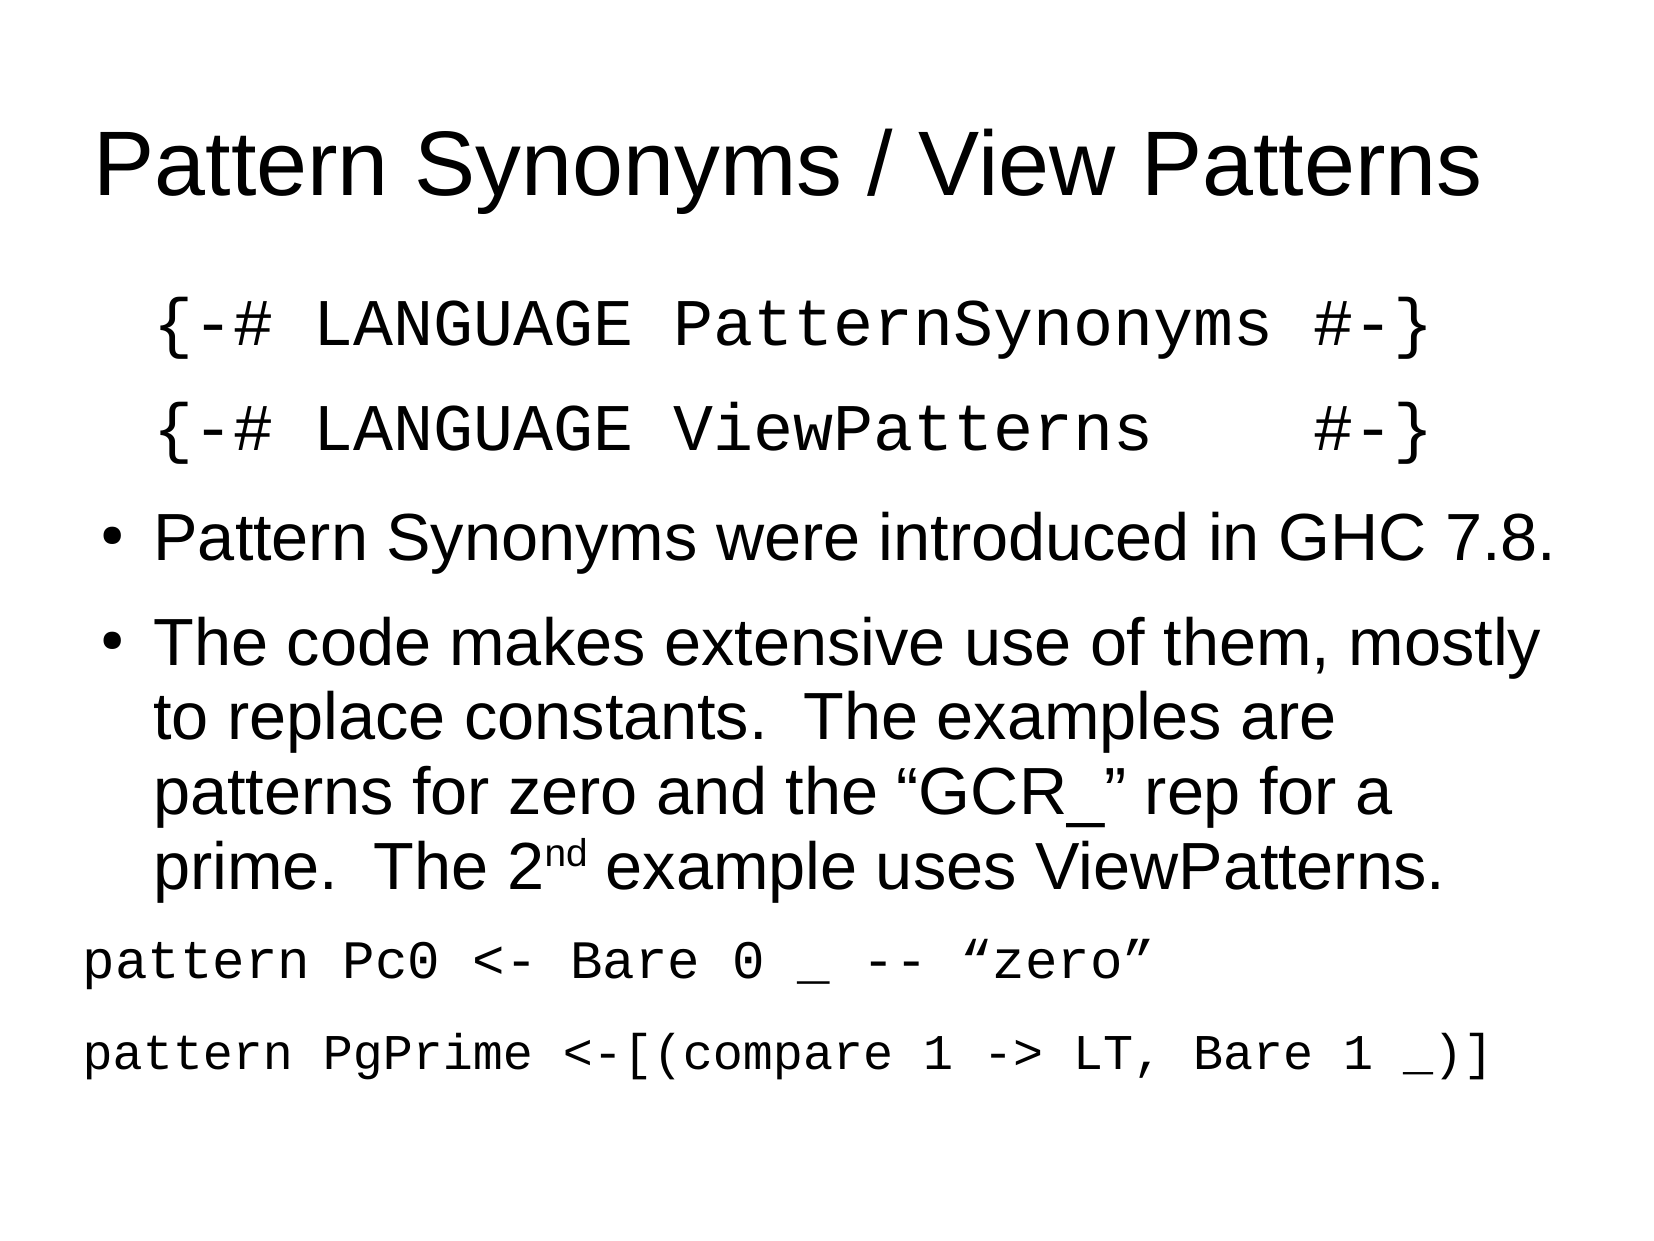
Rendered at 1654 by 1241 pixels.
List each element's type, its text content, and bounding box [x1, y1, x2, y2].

title Pattern Synonyms / View Patterns [45, 60, 1534, 268]
list {-# LANGUAGE PatternSynonyms #-} {-# LANGUAGE ViewPatterns #-} Pattern Synonyms were introduced in GHC 7.8. The code makes extensive use of them, mostly to replace constants. The examples are patterns for zero and the “GCR_” rep for a prime. The 2nd example uses ViewPatterns. pattern Pc0 <- Bare 0 _ -- “zero” pattern PgPrime <-[(compare 1 -> LT, Bare 1 _)] [82, 290, 1571, 1010]
